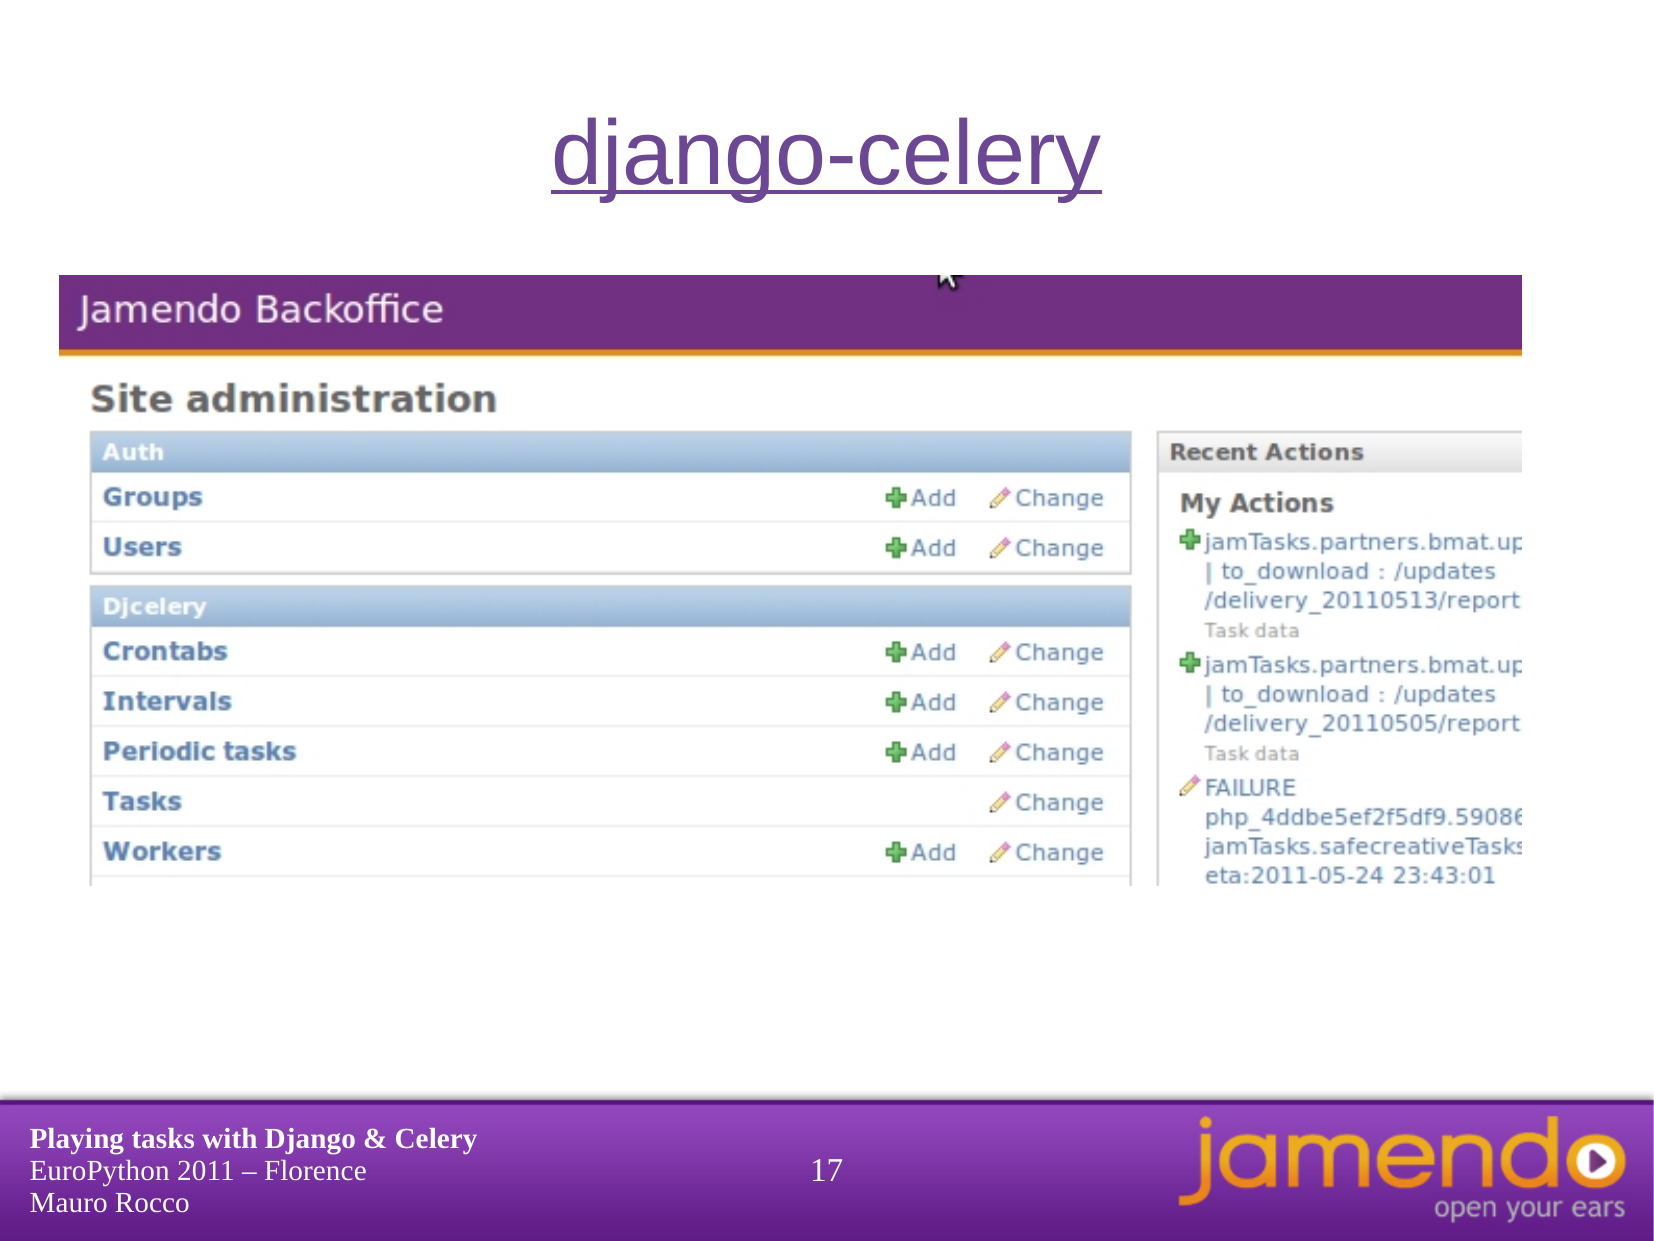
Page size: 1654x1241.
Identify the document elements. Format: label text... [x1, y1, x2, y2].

picture [0, 0, 1654, 1241]
title django-celery [82, 49, 1571, 257]
